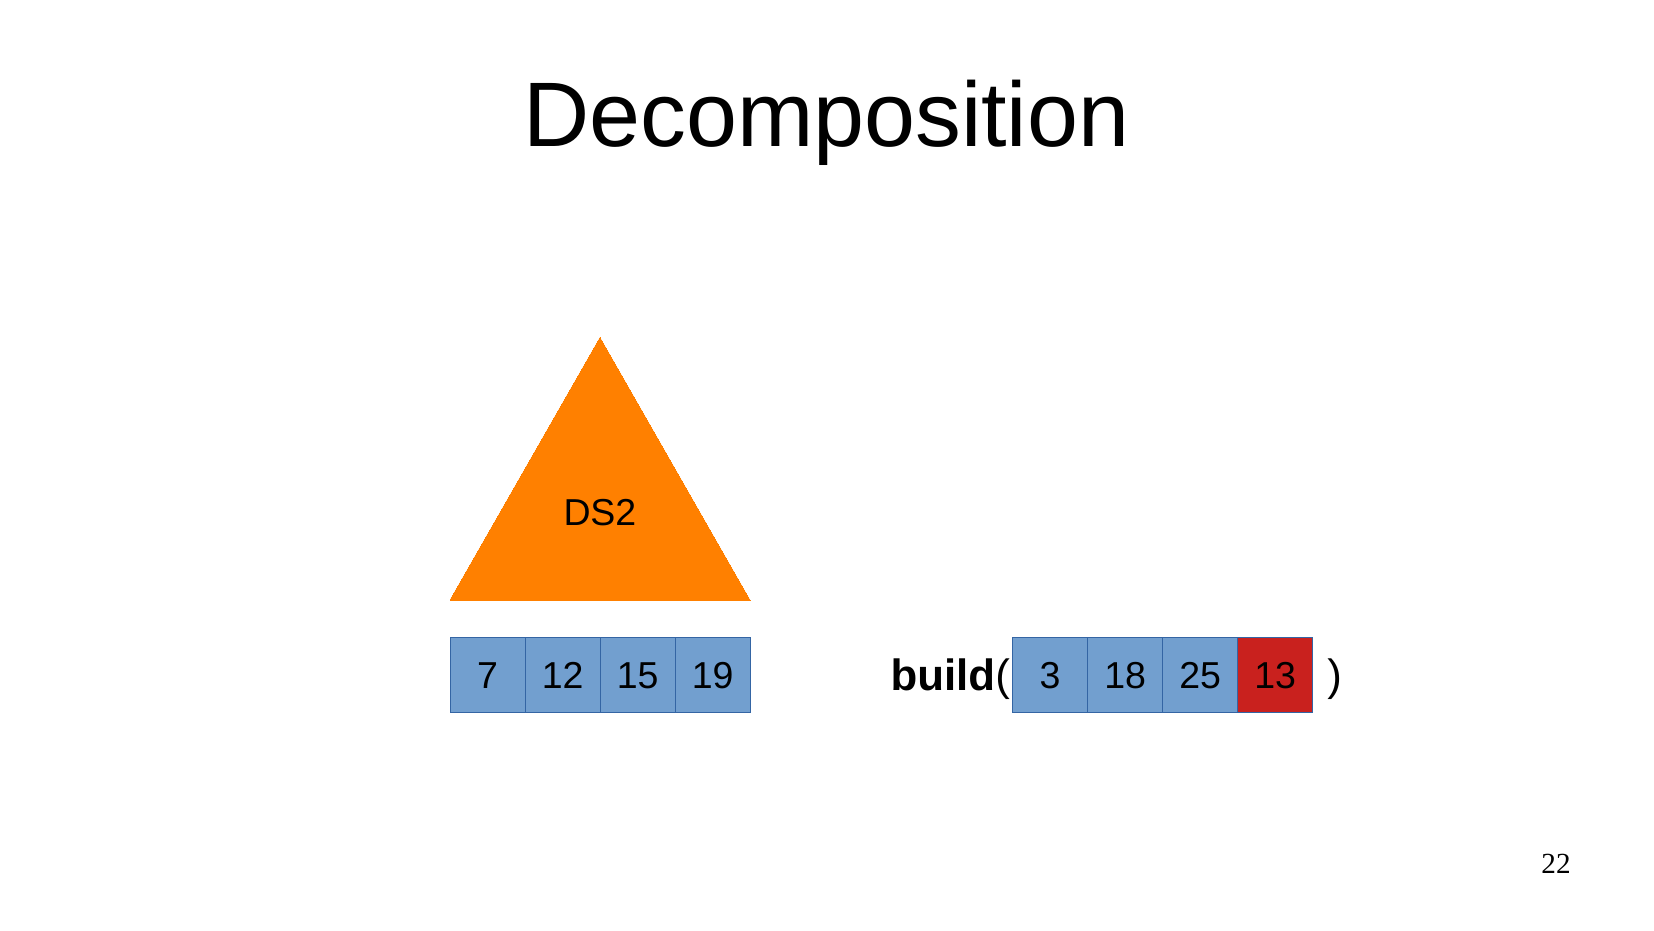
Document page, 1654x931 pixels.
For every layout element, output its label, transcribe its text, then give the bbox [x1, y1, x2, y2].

text_box build( [875, 643, 1051, 756]
text_box 12 [526, 637, 600, 713]
text_box 18 [1087, 637, 1163, 713]
text_box ) [1312, 643, 1357, 707]
text_box 7 [450, 637, 526, 713]
text_box 25 [1163, 637, 1238, 713]
title Decomposition [82, 37, 1571, 193]
text_box 13 [1238, 637, 1313, 713]
text_box 19 [676, 637, 751, 713]
text_box DS2 [450, 337, 751, 601]
text_box 3 [1012, 637, 1087, 713]
text_box 15 [600, 637, 676, 713]
